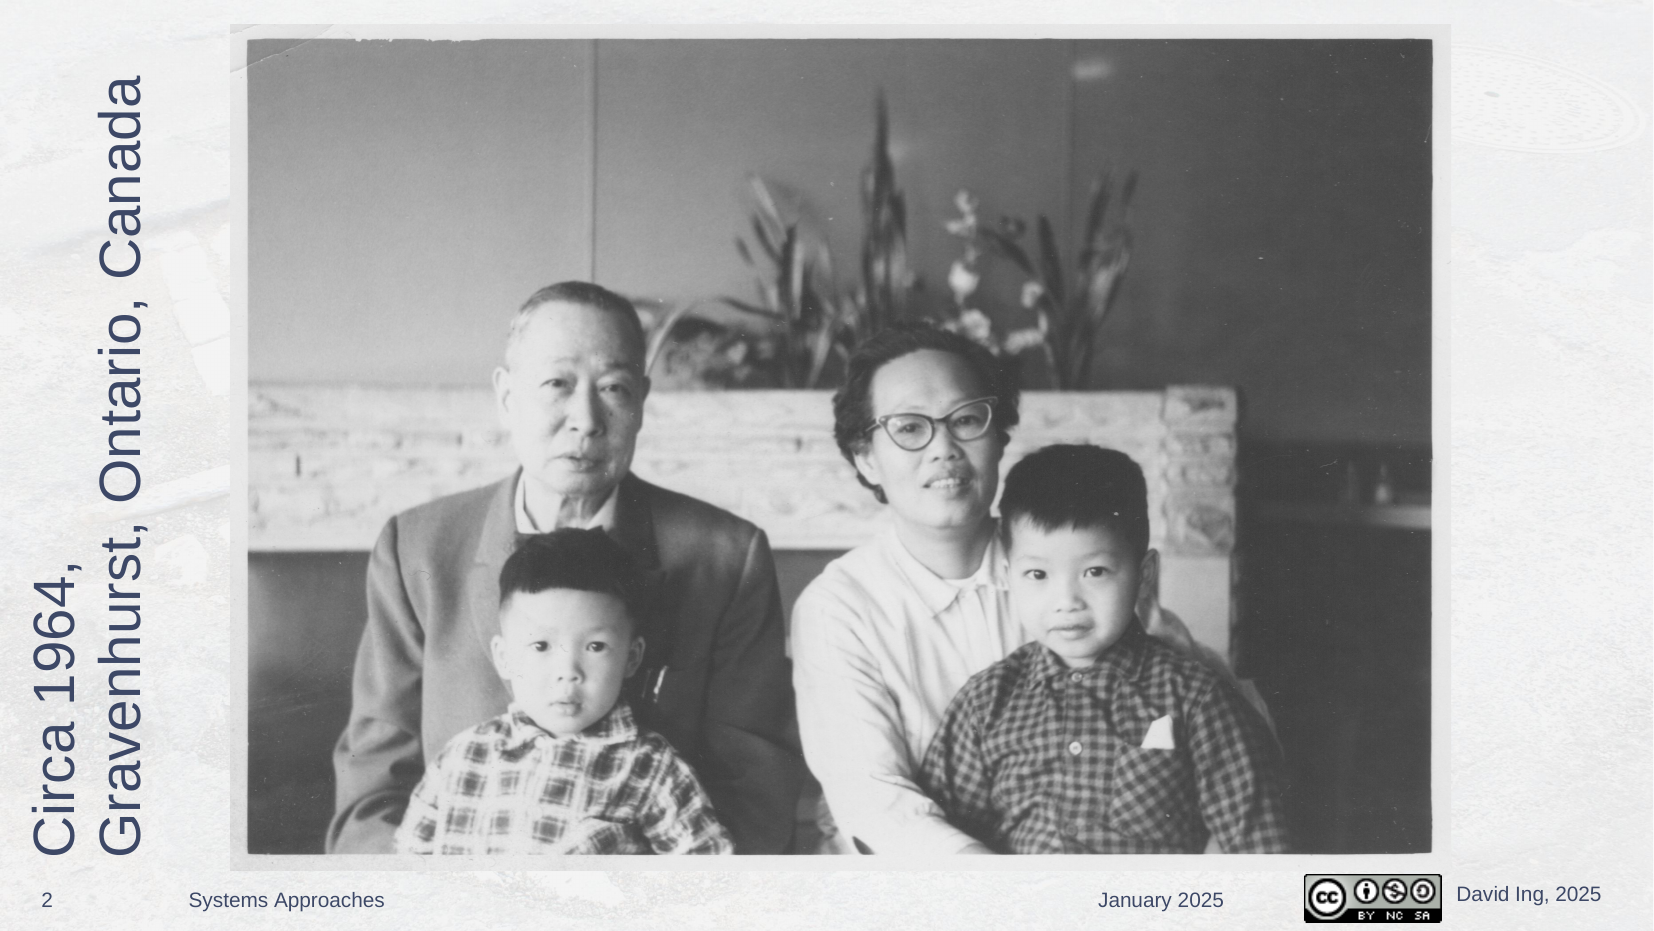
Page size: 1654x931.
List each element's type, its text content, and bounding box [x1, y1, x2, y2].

picture [0, 0, 1654, 931]
title Circa 1964, Gravenhurst, Ontario, Canada [22, 53, 231, 859]
